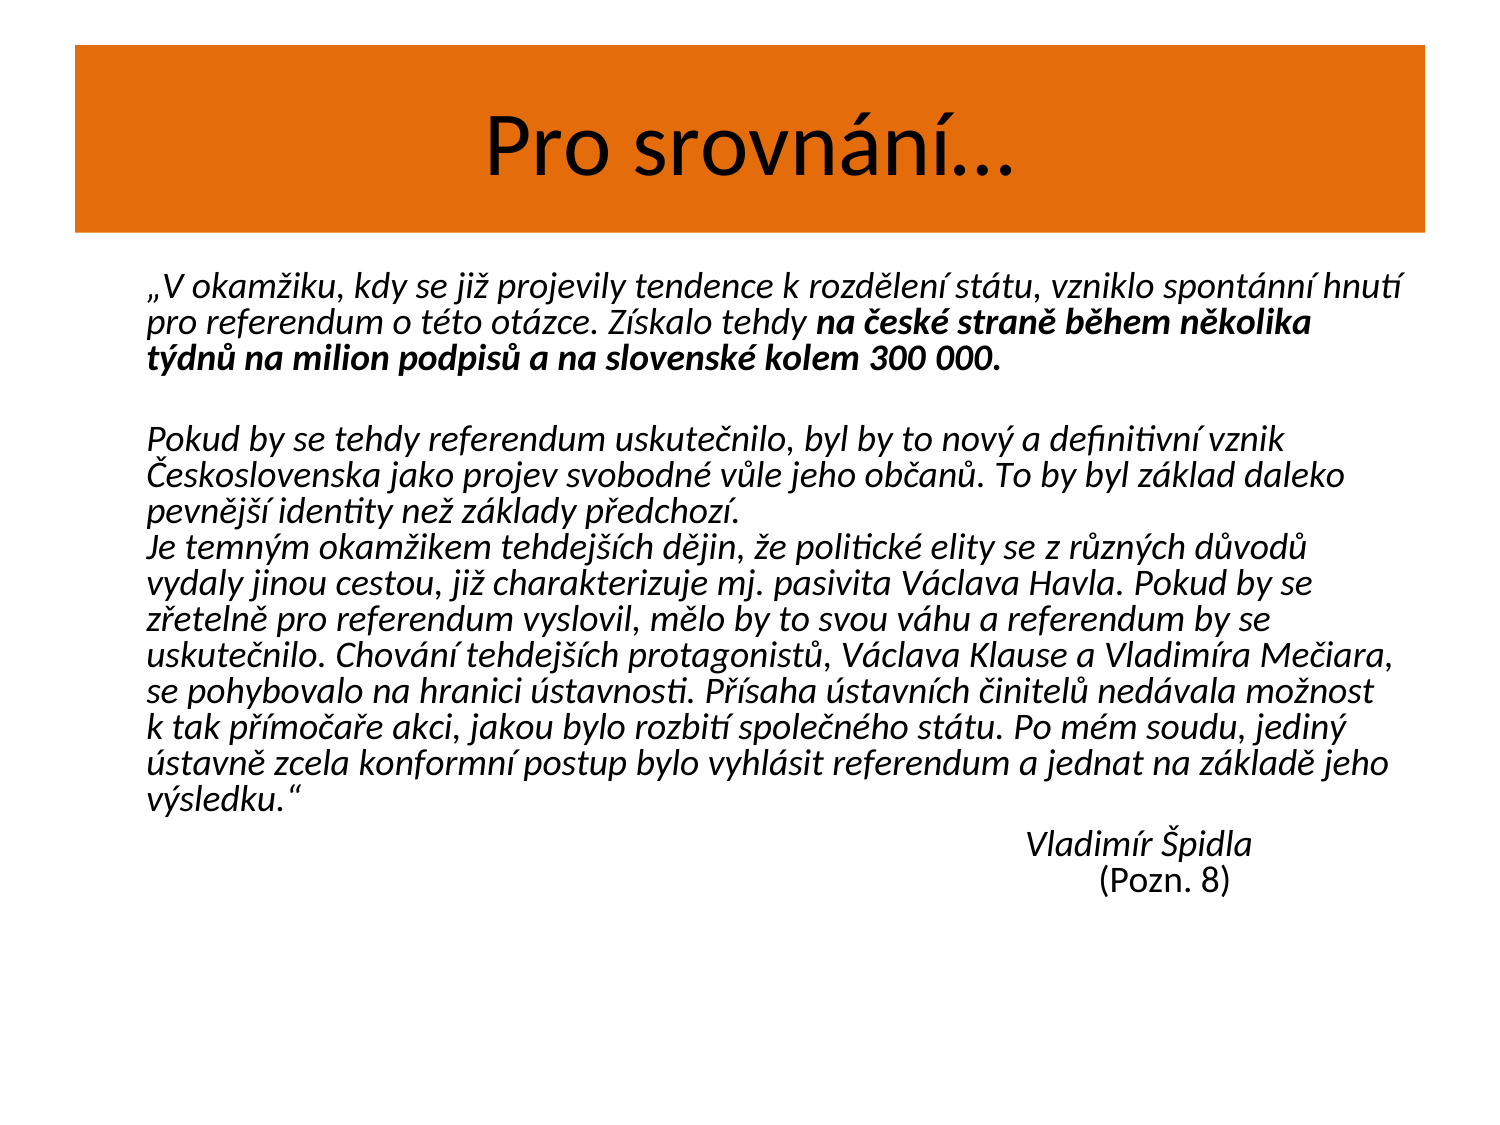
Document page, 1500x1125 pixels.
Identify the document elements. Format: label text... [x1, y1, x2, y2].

list „V okamžiku, kdy se již projevily tendence k rozdělení státu, vzniklo spontánní hnutí pro referendum o této otázce. Získalo tehdy na české straně během několika týdnů na milion podpisů a na slovenské kolem 300 000. Pokud by se tehdy referendum uskutečnilo, byl by to nový a definitivní vznik Československa jako projev svobodné vůle jeho občanů. To by byl základ daleko pevnější identity než základy předchozí. Je temným okamžikem tehdejších dějin, že politické elity se z různých důvodů vydaly jinou cestou, již charakterizuje mj. pasivita Václava Havla. Pokud by se zřetelně pro referendum vyslovil, mělo by to svou váhu a referendum by se uskutečnilo. Chování tehdejších protagonistů, Václava Klause a Vladimíra Mečiara, se pohybovalo na hranici ústavnosti. Přísaha ústavních činitelů nedávala možnost k tak přímočaře akci, jakou bylo rozbití společného státu. Po mém soudu, jediný ústavně zcela konformní postup bylo vyhlásit referendum a jednat na základě jeho výsledku.“ Vladimír Špidla (Pozn. 8) [75, 262, 1426, 1006]
title Pro srovnání… [75, 45, 1426, 233]
